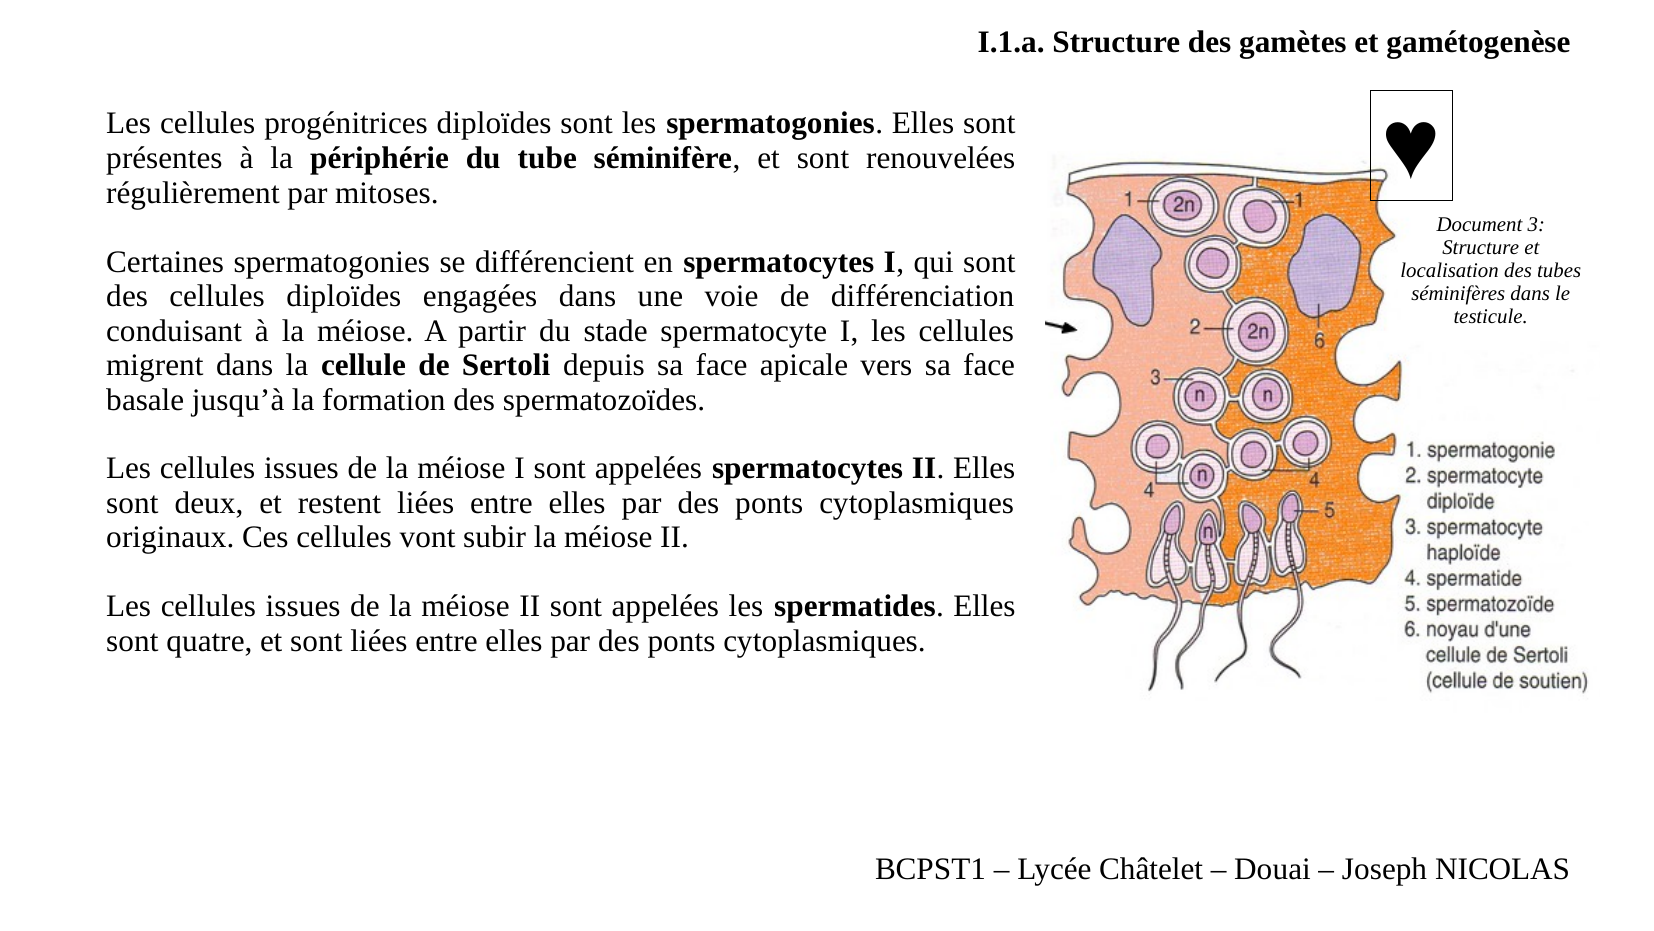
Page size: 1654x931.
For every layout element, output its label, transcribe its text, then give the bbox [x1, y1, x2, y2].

picture [1044, 129, 1601, 715]
text_box BCPST1 – Lycée Châtelet – Douai – Joseph NICOLAS [637, 832, 1571, 905]
text_box Les cellules progénitrices diploïdes sont les spermatogonies. Elles sont présentes à la périphérie du tube séminifère, et sont renouvelées régulièrement par mitoses. Certaines spermatogonies se différencient en spermatocytes I, qui sont des cellules diploïdes engagées dans une voie de différenciation conduisant à la méiose. A partir du stade spermatocyte I, les cellules migrent dans la cellule de Sertoli depuis sa face apicale vers sa face basale jusqu’à la formation des spermatozoïdes. Les cellules issues de la méiose I sont appelées spermatocytes II. Elles sont deux, et restent liées entre elles par des ponts cytoplasmiques originaux. Ces cellules vont subir la méiose II. Les cellules issues de la méiose II sont appelées les spermatides. Elles sont quatre, et sont liées entre elles par des ponts cytoplasmiques. [106, 106, 1016, 792]
text_box ♥ [1370, 90, 1453, 201]
text_box I.1.a. Structure des gamètes et gamétogenèse [401, 5, 1572, 78]
text_box Document 3: Structure et localisation des tubes séminifères dans le testicule. [1398, 188, 1583, 352]
